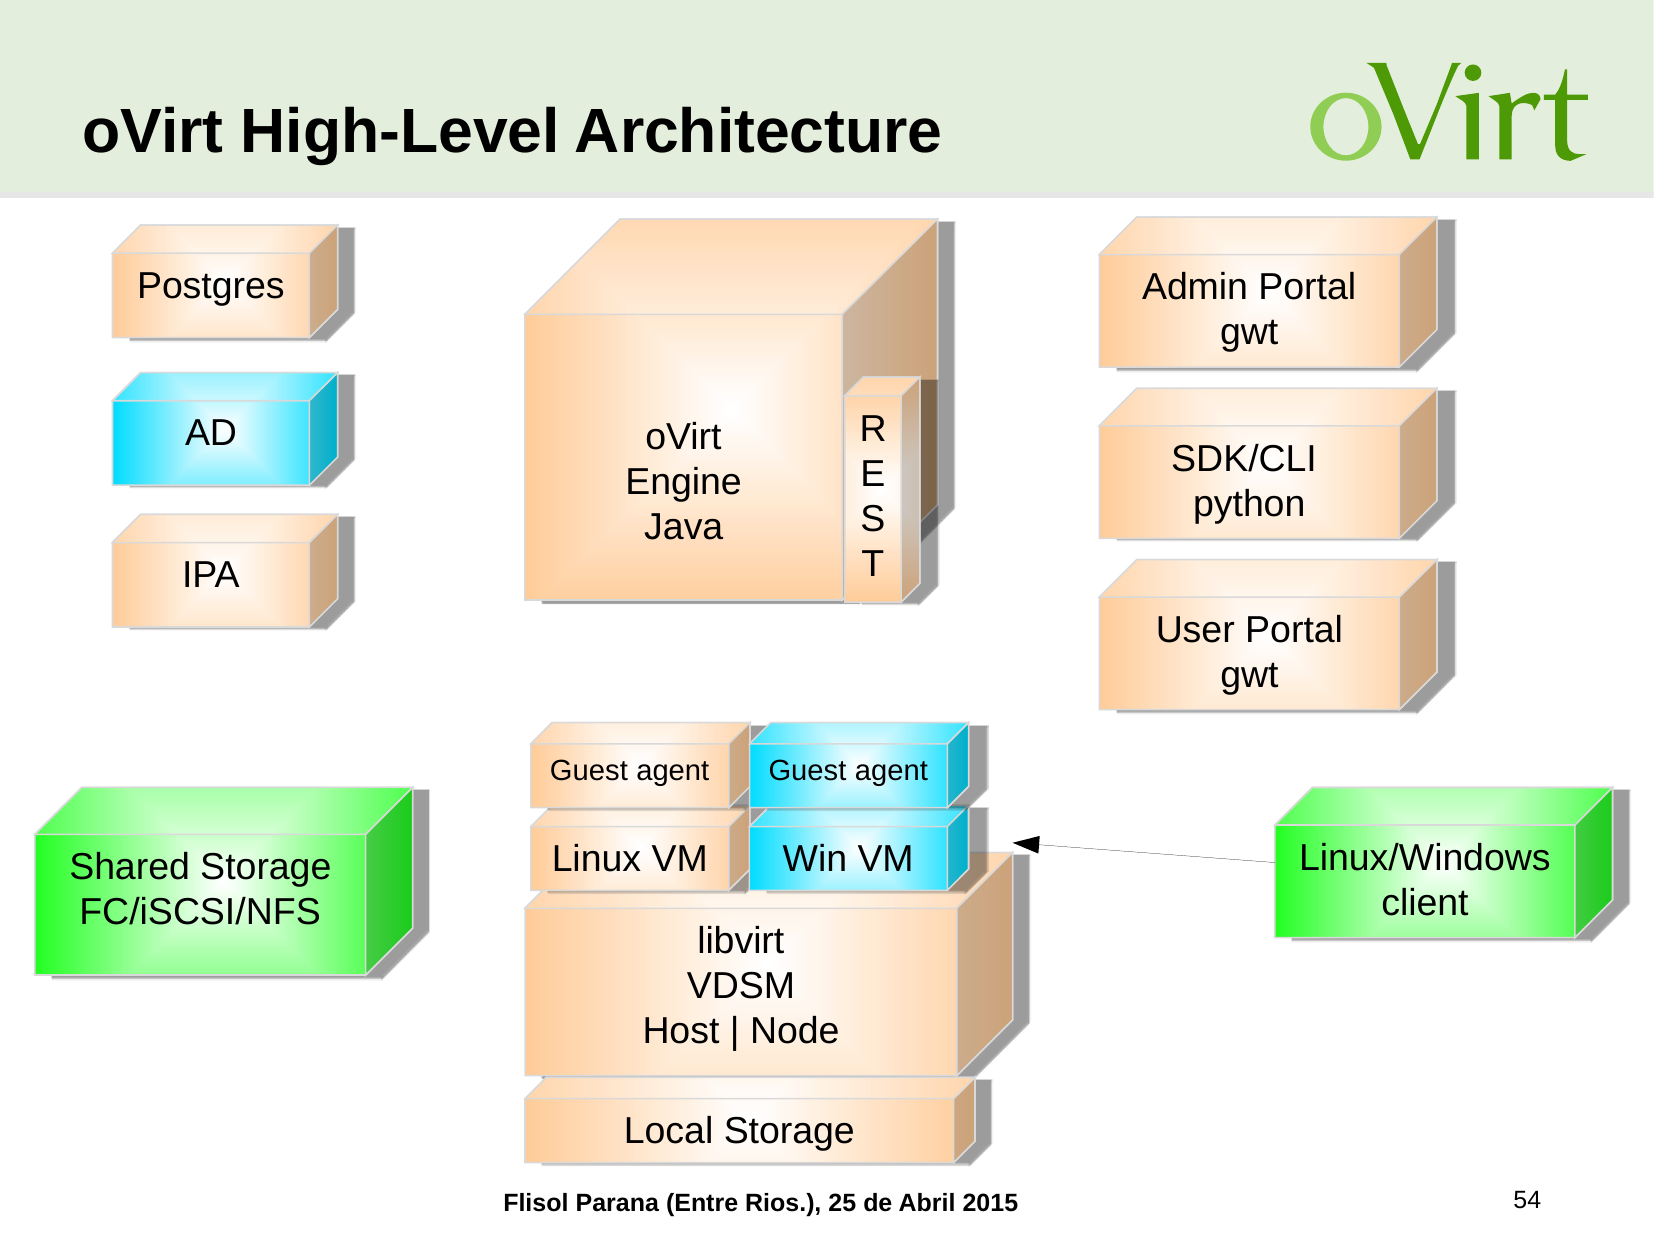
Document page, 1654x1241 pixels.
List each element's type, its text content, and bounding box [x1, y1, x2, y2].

text_box R E S T [844, 396, 901, 603]
text_box IPA [112, 543, 309, 627]
text_box SDK/CLI python [1099, 426, 1399, 539]
text_box Linux VM [530, 827, 728, 891]
text_box Admin Portal gwt [1099, 255, 1399, 368]
text_box libvirt VDSM Host | Node [525, 909, 956, 1076]
text_box Win VM [749, 827, 947, 891]
text_box oVirt Engine Java [524, 315, 842, 601]
text_box Linux/Windows client [1274, 826, 1574, 938]
text_box Local Storage [525, 1099, 953, 1163]
text_box Postgres [112, 254, 309, 338]
text_box Shared Storage FC/iSCSI/NFS [34, 835, 365, 976]
text_box User Portal gwt [1099, 598, 1399, 710]
title oVirt High-Level Architecture [82, 37, 1303, 226]
text_box Guest agent [749, 744, 947, 808]
text_box Guest agent [530, 744, 728, 808]
text_box AD [112, 401, 309, 486]
